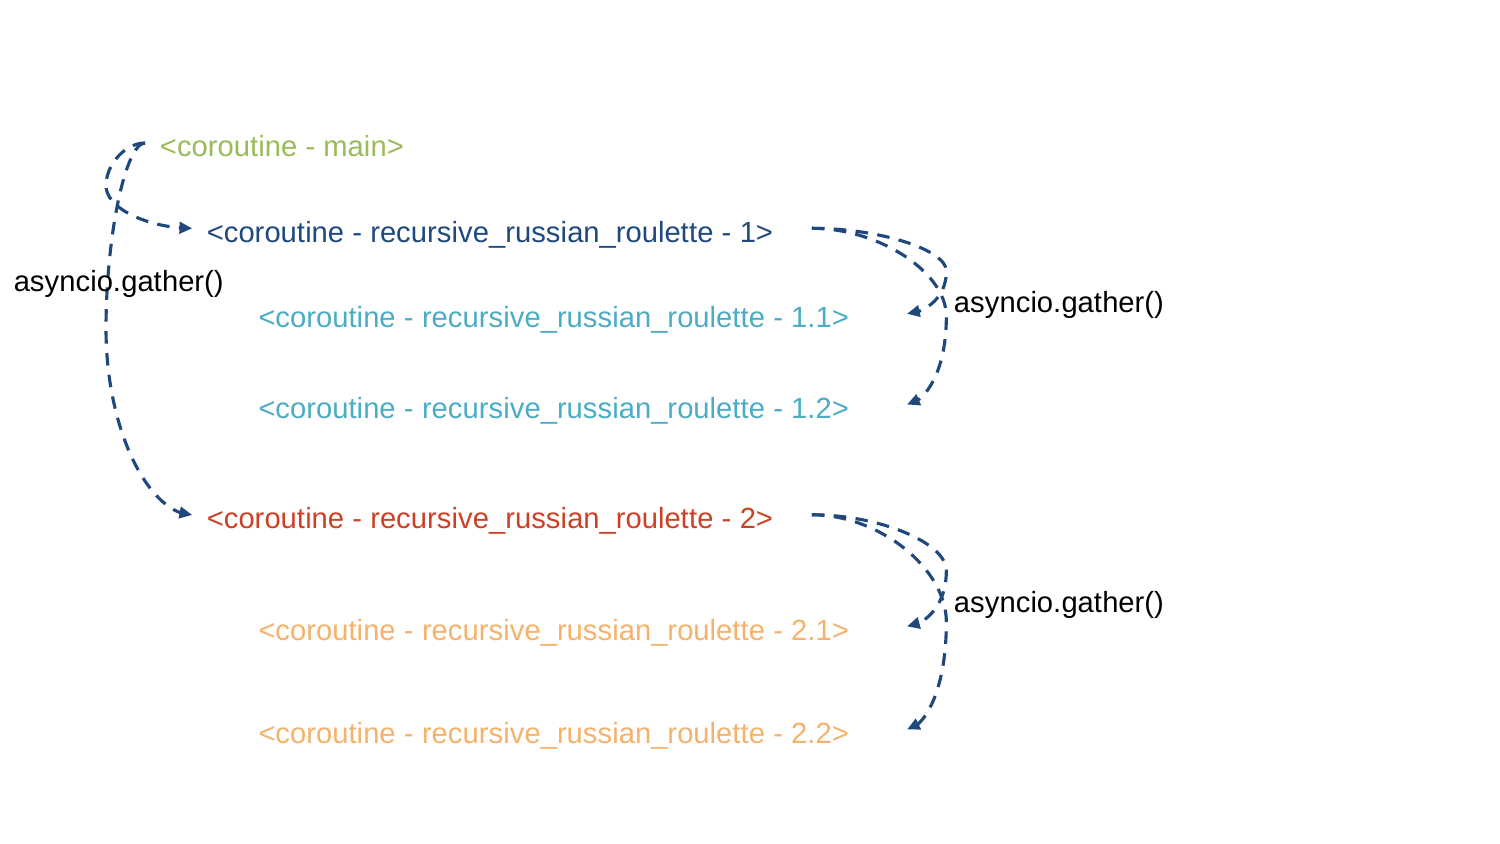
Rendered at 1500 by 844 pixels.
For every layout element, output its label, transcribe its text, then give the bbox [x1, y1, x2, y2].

text_box asyncio.gather() [0, 247, 253, 330]
text_box <coroutine - recursive_russian_roulette - 2.1> [243, 596, 908, 657]
text_box <coroutine - recursive_russian_roulette - 2> [191, 484, 812, 546]
text_box <coroutine - recursive_russian_roulette - 1.2> [243, 374, 908, 435]
text_box asyncio.gather() [938, 268, 1194, 352]
text_box <coroutine - recursive_russian_roulette - 2.2> [243, 699, 908, 760]
text_box <coroutine - recursive_russian_roulette - 1.1> [243, 283, 908, 344]
text_box <coroutine - main> [145, 112, 651, 174]
text_box asyncio.gather() [938, 568, 1194, 652]
text_box <coroutine - recursive_russian_roulette - 1> [191, 198, 812, 259]
